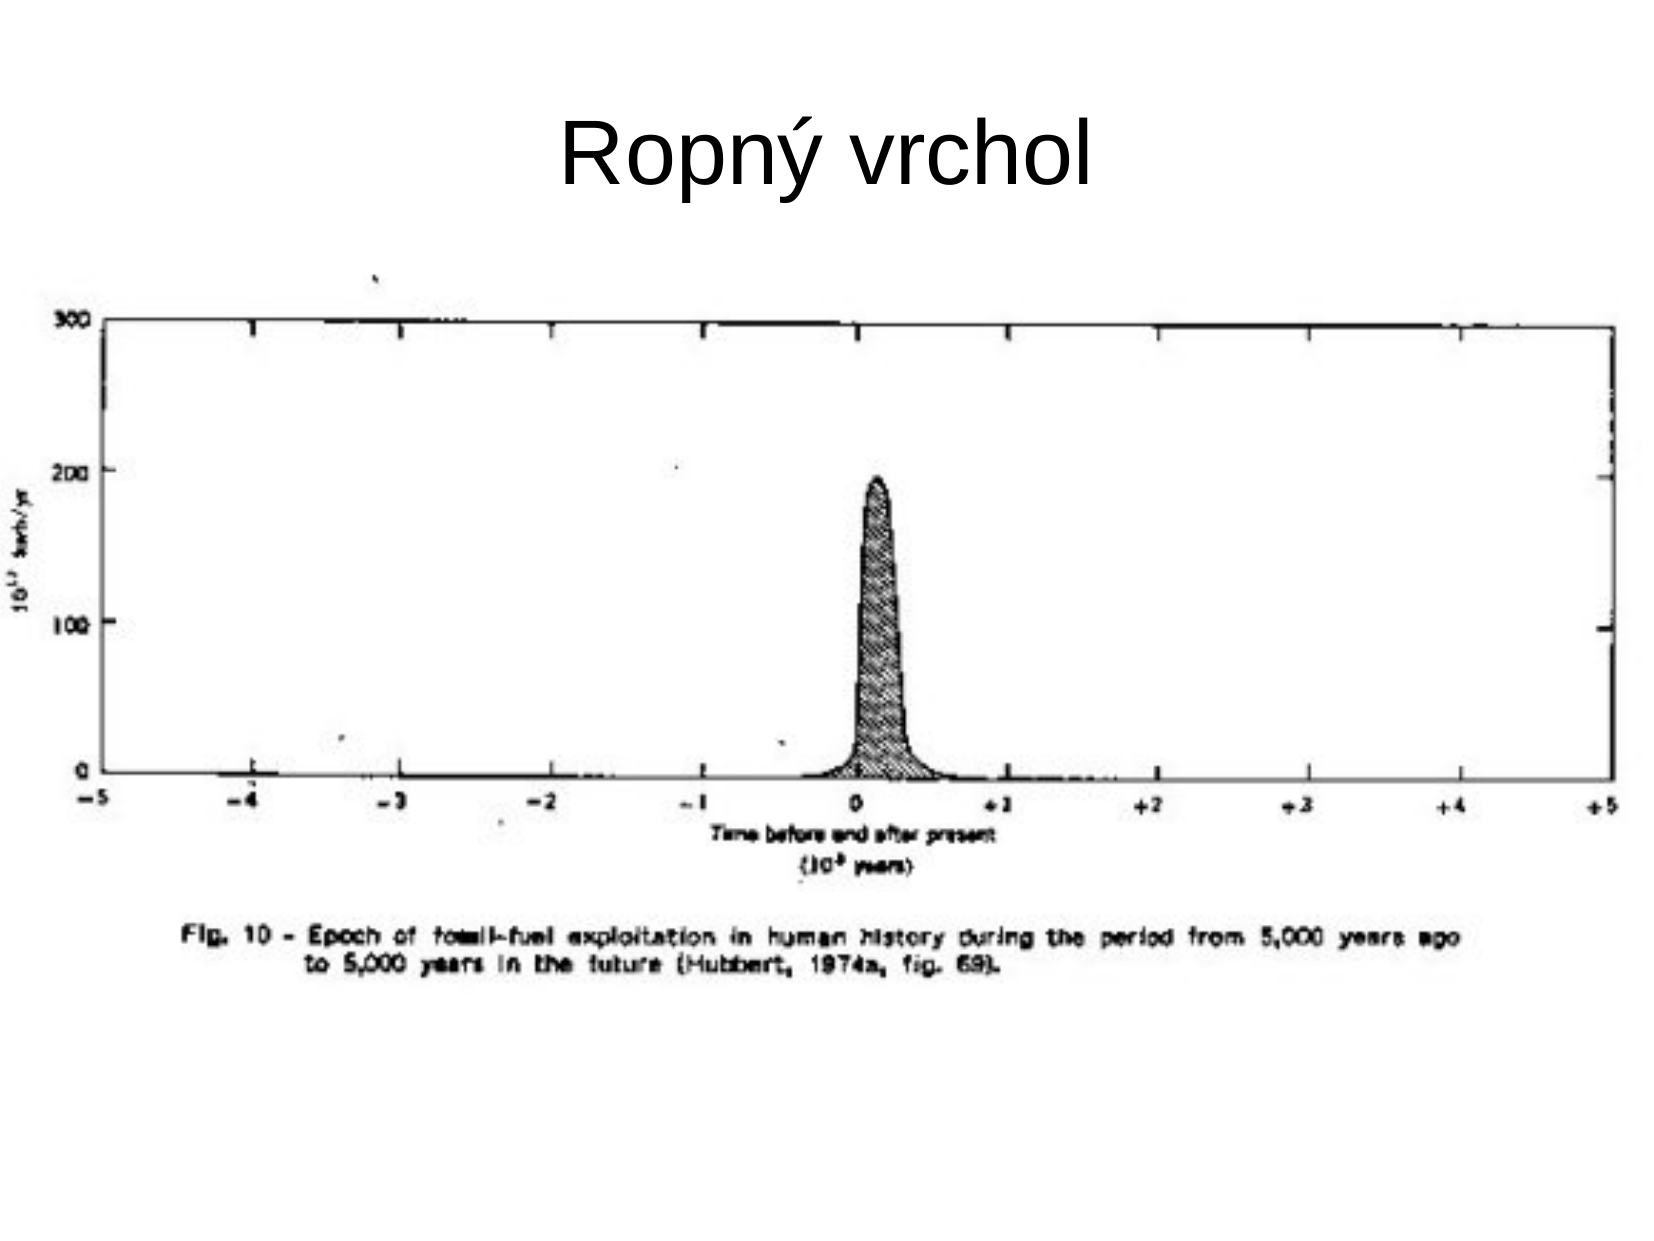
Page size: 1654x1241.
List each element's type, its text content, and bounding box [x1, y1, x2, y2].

title Ropný vrchol [82, 56, 1571, 250]
picture [0, 253, 1654, 1004]
